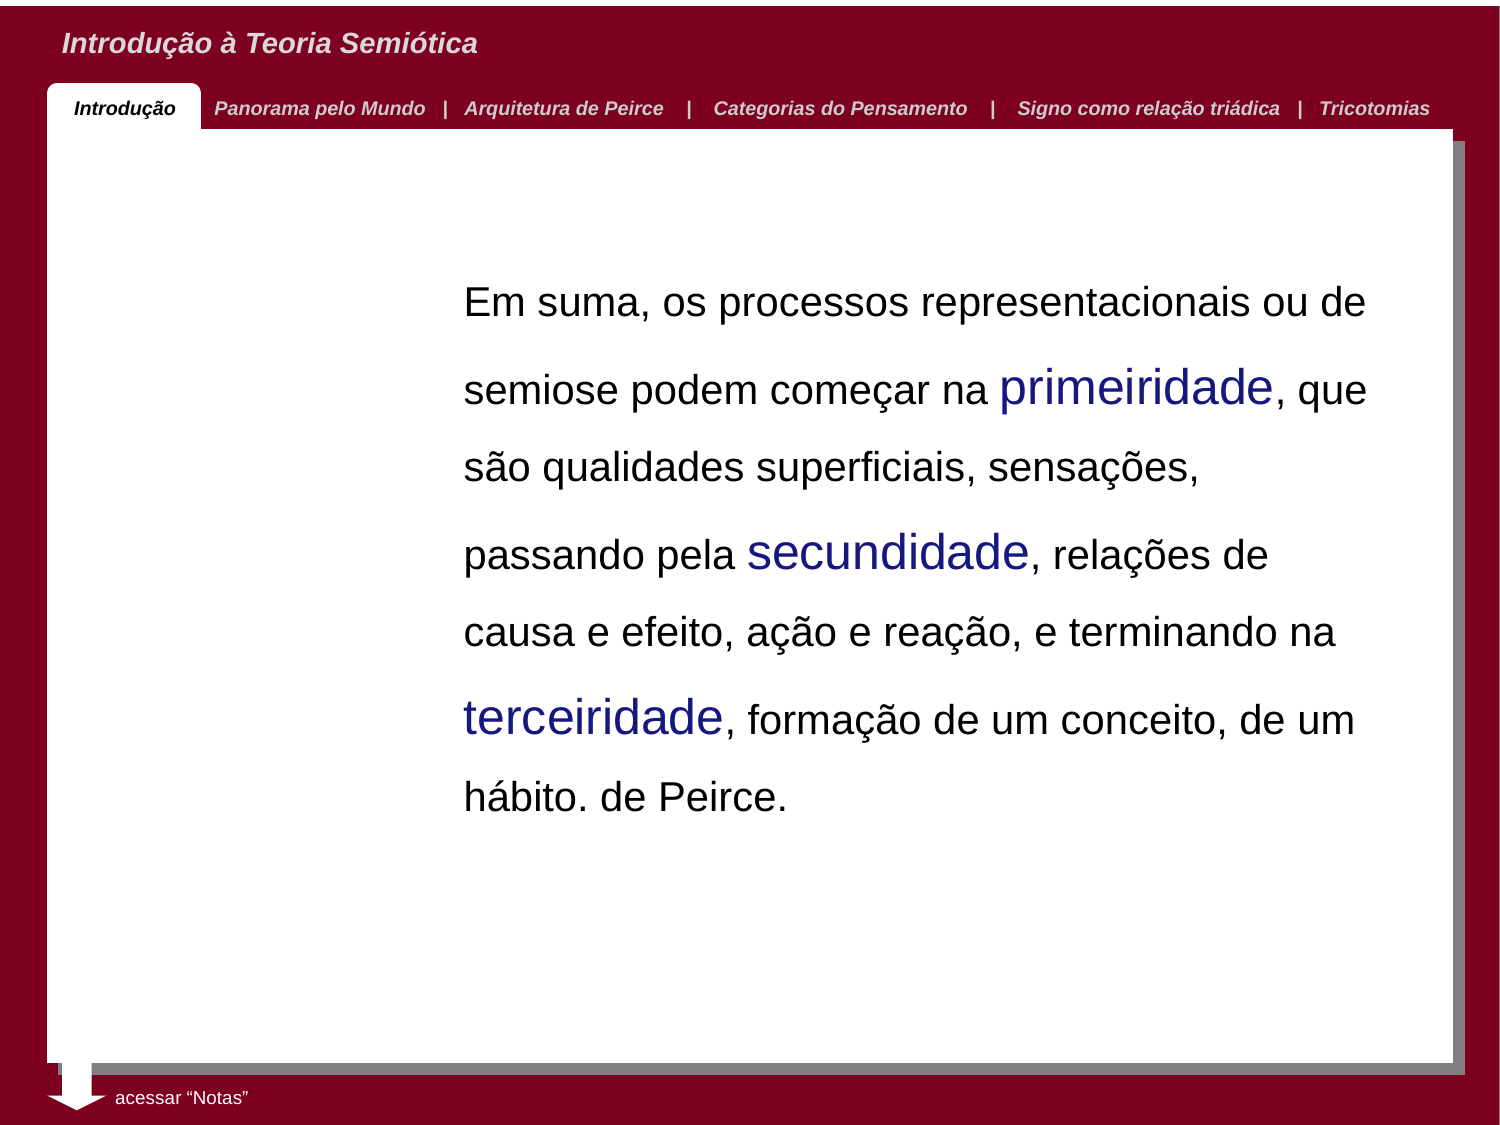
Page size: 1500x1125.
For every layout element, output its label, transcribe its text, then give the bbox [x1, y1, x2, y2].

text_box acessar “Notas” [100, 1080, 278, 1116]
text_box Em suma, os processos representacionais ou de semiose podem começar na primeiridade, que são qualidades superficiais, sensações, passando pela secundidade, relações de causa e efeito, ação e reação, e terminando na terceiridade, formação de um conceito, de um hábito. de Peirce. [448, 242, 1394, 865]
text_box [47, 1051, 100, 1111]
